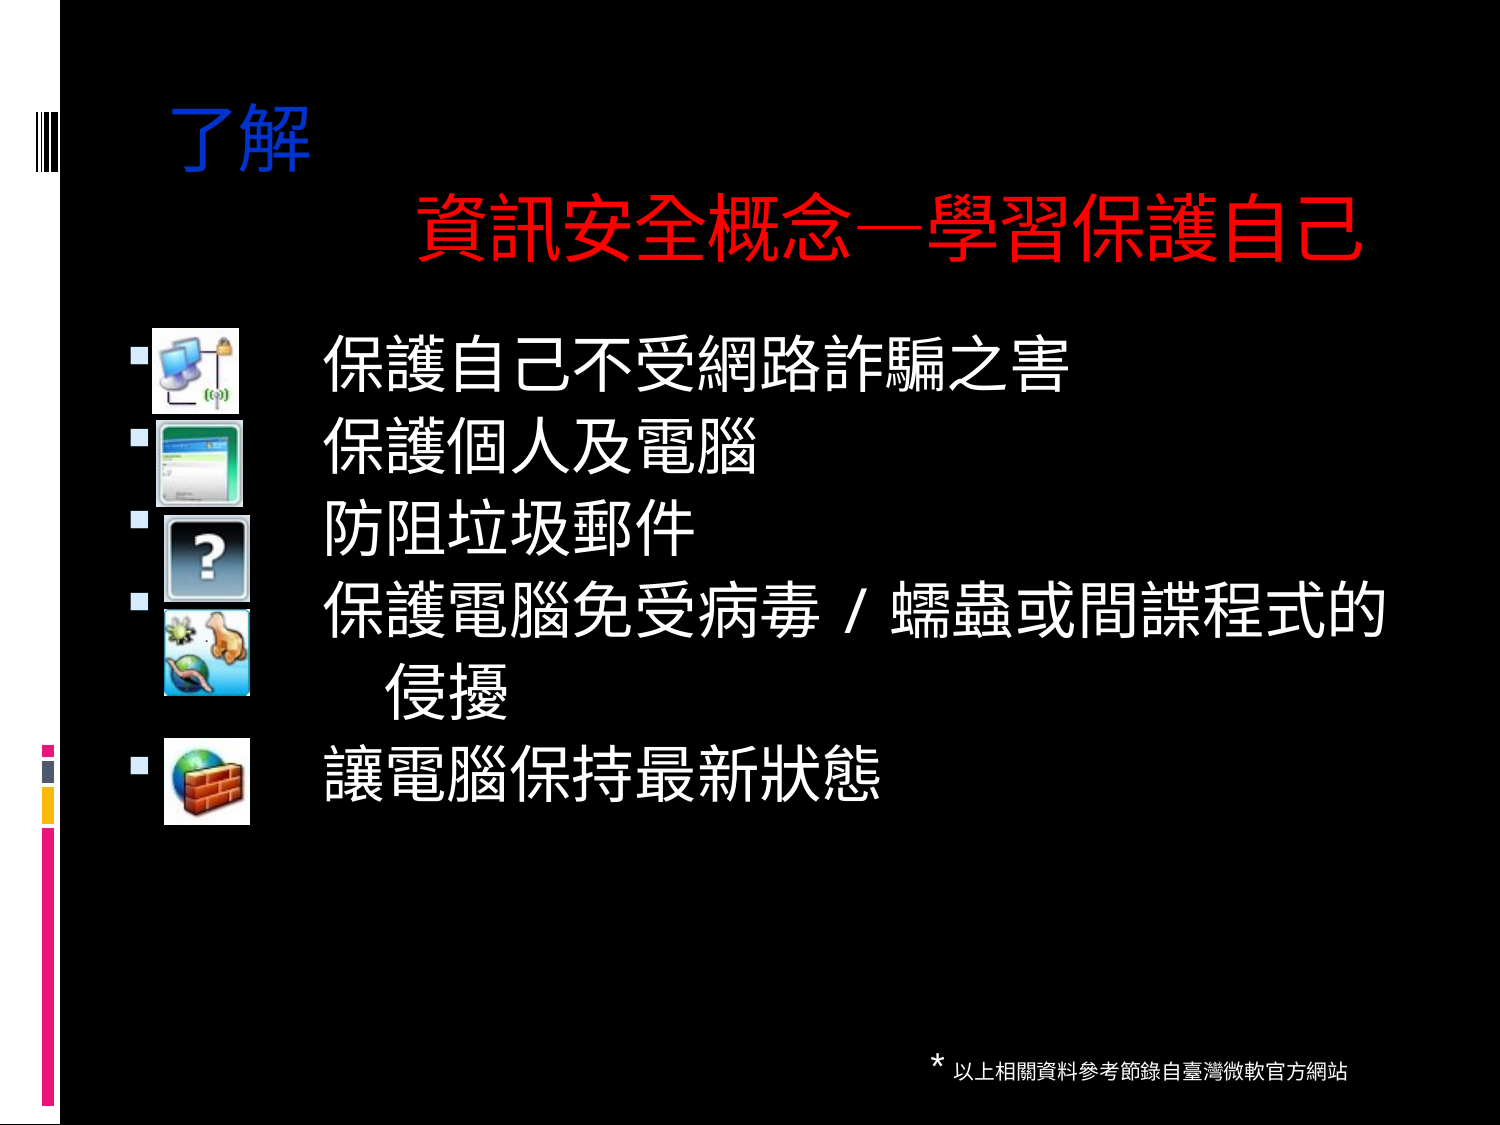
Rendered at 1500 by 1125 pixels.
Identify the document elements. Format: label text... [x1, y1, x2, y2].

picture [164, 609, 250, 696]
text_box *以上相關資料參考節錄自臺灣微軟官方網站 [915, 1034, 1356, 1096]
picture [152, 328, 239, 415]
picture [164, 738, 250, 825]
picture [164, 515, 250, 602]
title 了解 資訊安全概念—學習保護自己 [150, 84, 1426, 235]
list 保護自己不受網路詐騙之害 保護個人及電腦 防阻垃圾郵件 保護電腦免受病毒/蠕蟲或間諜程式的 侵擾 讓電腦保持最新狀態 [88, 326, 1426, 1071]
picture [156, 420, 243, 507]
